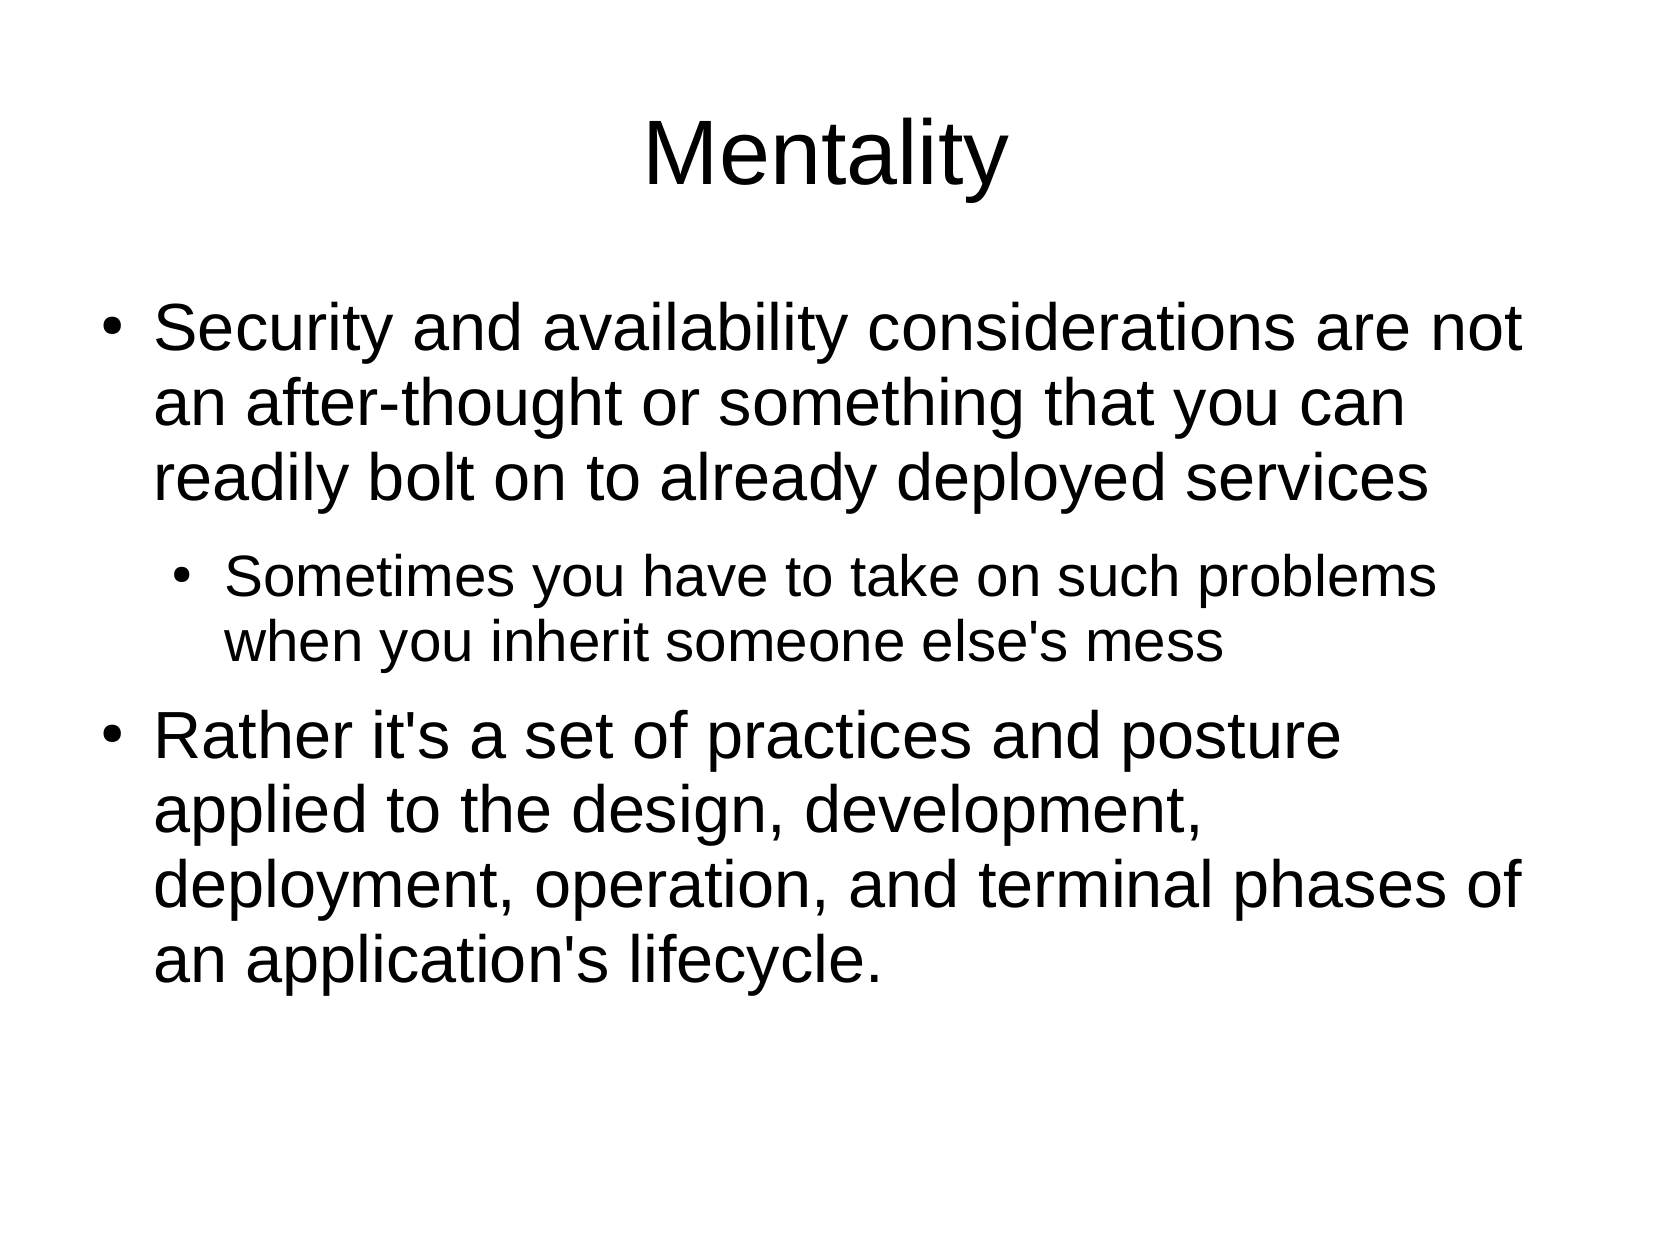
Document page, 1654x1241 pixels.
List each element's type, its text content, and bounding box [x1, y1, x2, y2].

list Security and availability considerations are not an after-thought or something that you can readily bolt on to already deployed services Sometimes you have to take on such problems when you inherit someone else's mess Rather it's a set of practices and posture applied to the design, development, deployment, operation, and terminal phases of an application's lifecycle. [82, 290, 1571, 1109]
title Mentality [82, 49, 1571, 257]
